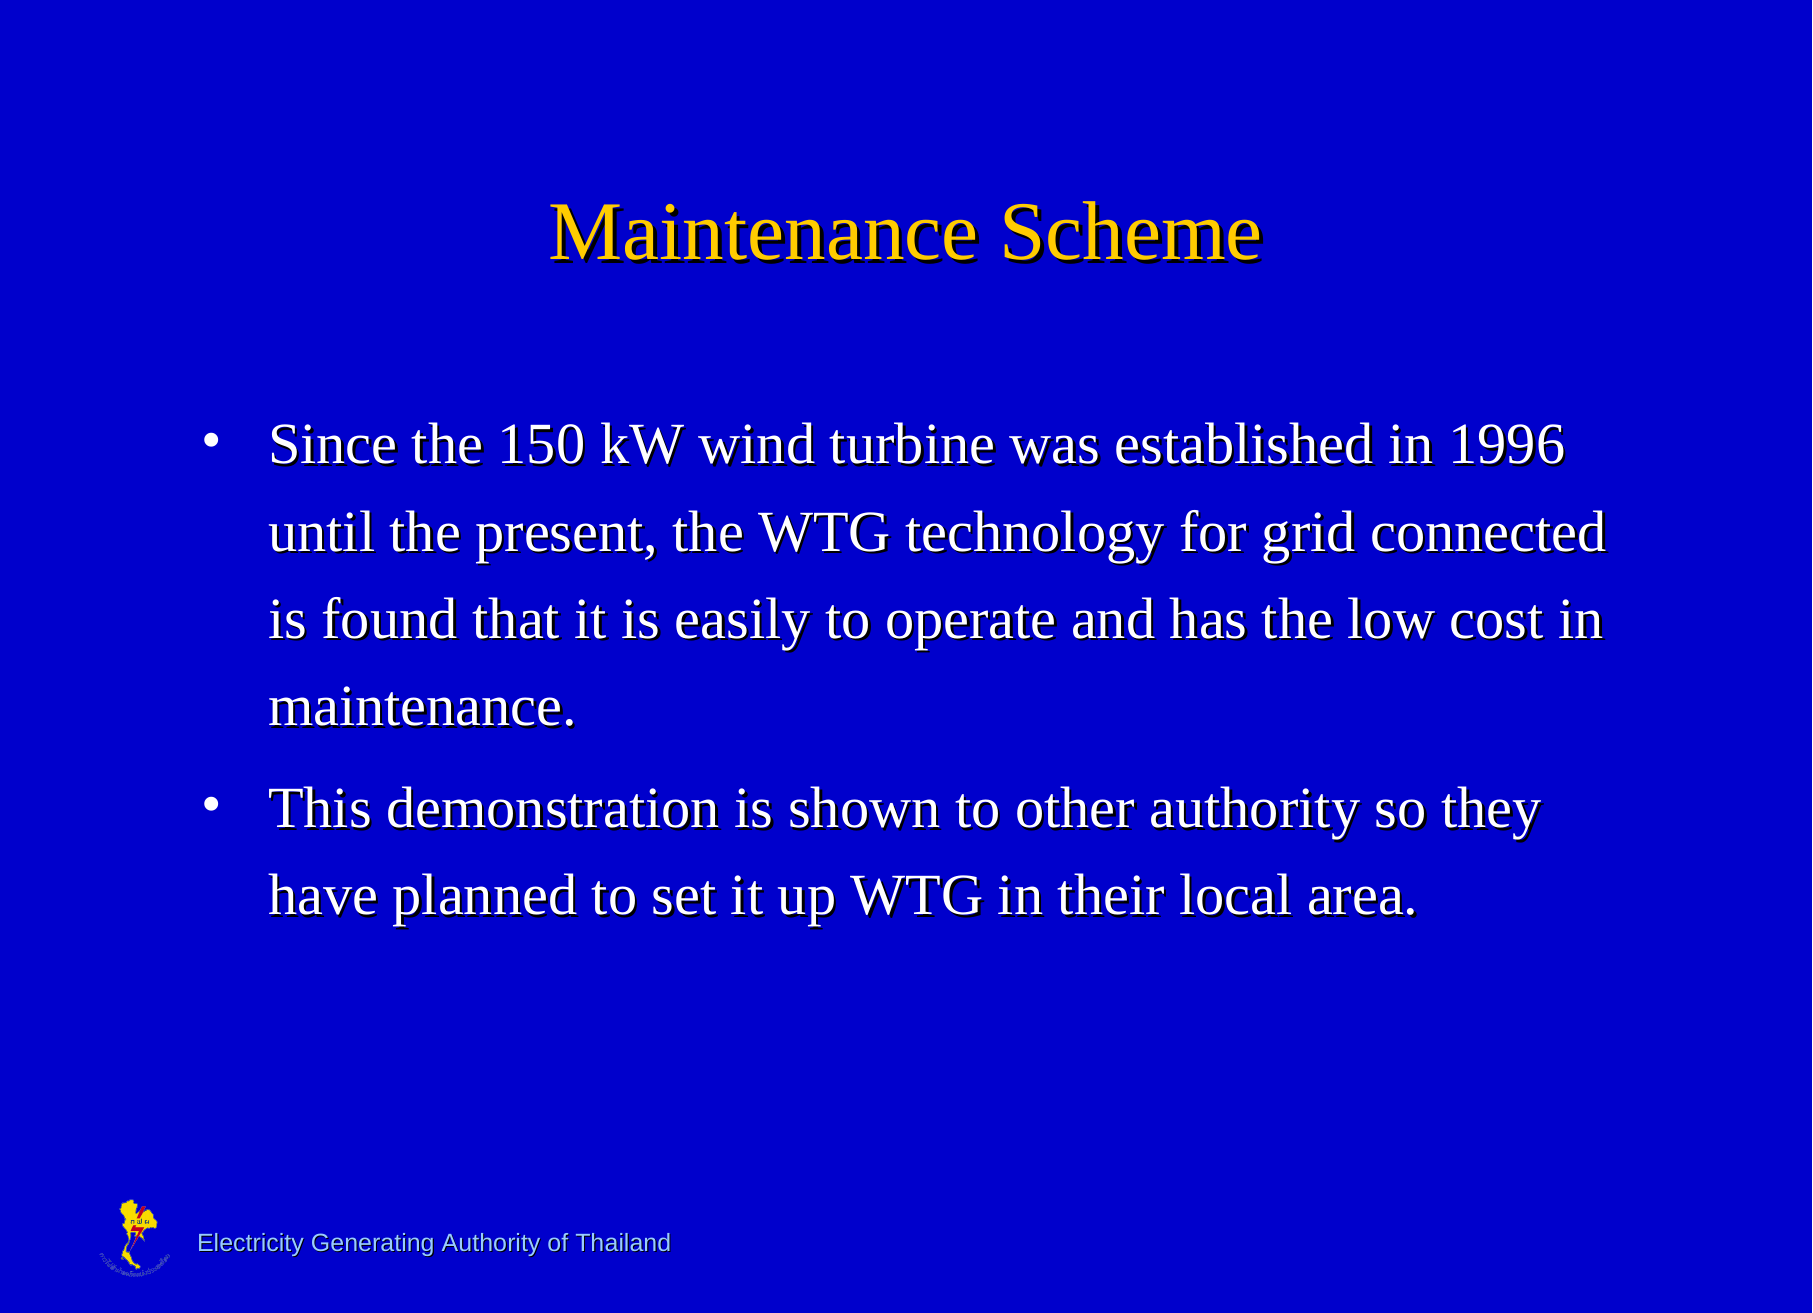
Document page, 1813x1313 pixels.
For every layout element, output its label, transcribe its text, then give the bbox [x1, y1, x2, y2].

title Maintenance Scheme [135, 116, 1677, 336]
picture [97, 1197, 172, 1280]
list Since the 150 kW wind turbine was established in 1996 until the present, the WTG technology for grid connected is found that it is easily to operate and has the low cost in maintenance. This demonstration is shown to other authority so they have planned to set it up WTG in their local area. [183, 379, 1627, 1167]
